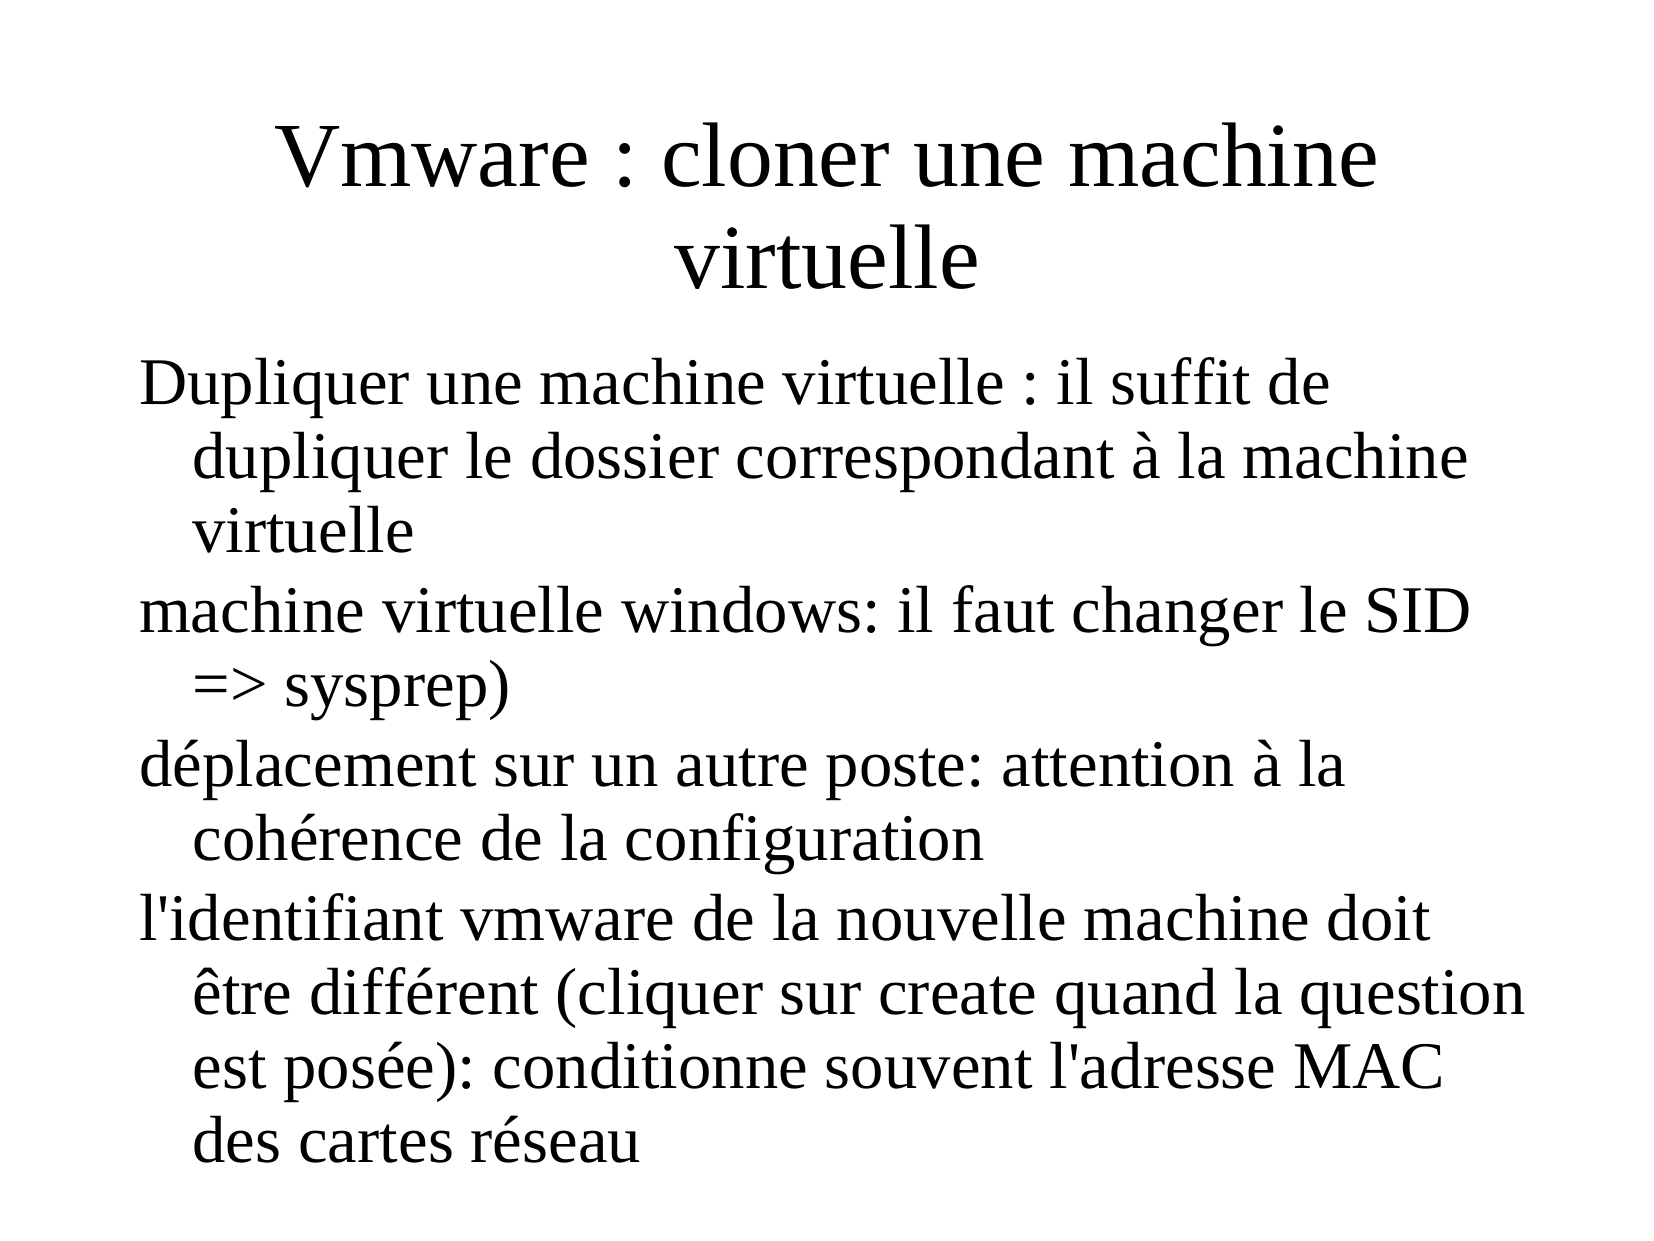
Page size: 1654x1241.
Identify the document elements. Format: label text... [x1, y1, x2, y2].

title Vmware : cloner une machine virtuelle [121, 102, 1534, 311]
list Dupliquer une machine virtuelle : il suffit de dupliquer le dossier correspondant à la machine virtuelle machine virtuelle windows: il faut changer le SID => sysprep) déplacement sur un autre poste: attention à la cohérence de la configuration l'identifiant vmware de la nouvelle machine doit être différent (cliquer sur create quand la question est posée): conditionne souvent l'adresse MAC des cartes réseau [121, 344, 1534, 1178]
